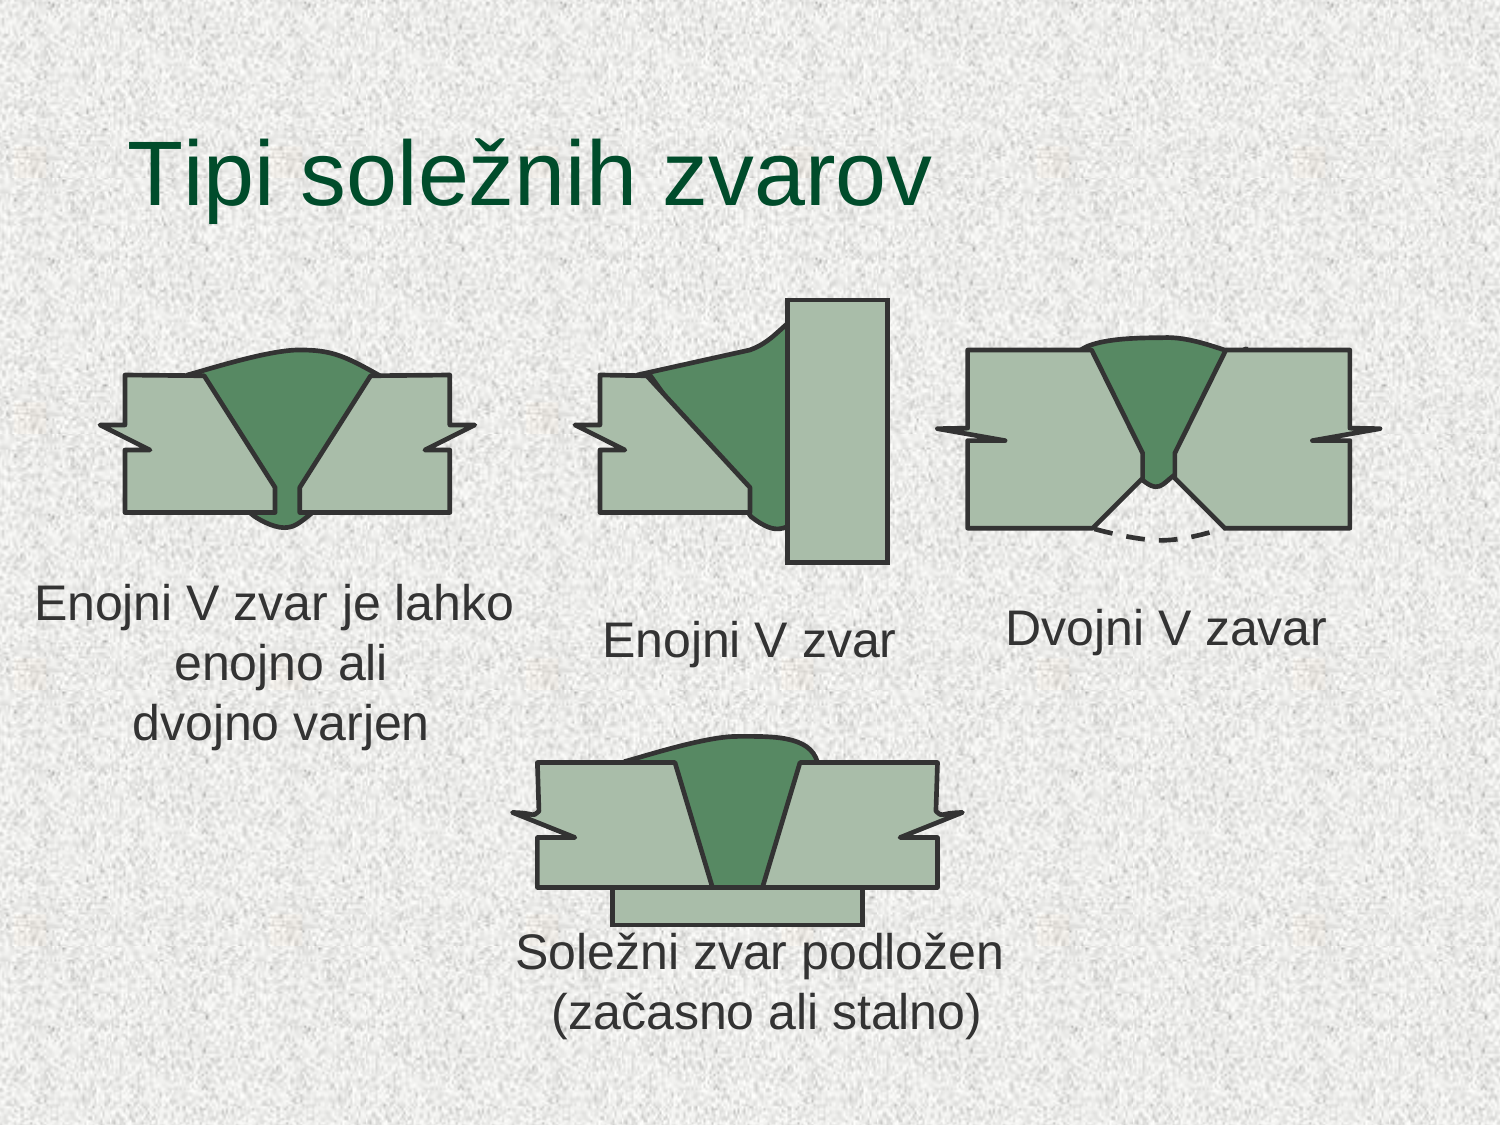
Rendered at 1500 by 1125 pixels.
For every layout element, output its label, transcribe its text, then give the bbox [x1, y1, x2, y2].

text_box Dvojni V zavar [990, 587, 1343, 663]
text_box [574, 299, 888, 563]
text_box [512, 736, 963, 912]
text_box Enojni V zvar je lahko enojno ali dvojno varjen [19, 562, 530, 758]
title Tipi soležnih zvarov [112, 74, 1388, 263]
text_box [937, 337, 1381, 529]
text_box Enojni V zvar [587, 599, 912, 676]
text_box Soležni zvar podložen (začasno ali stalno) [500, 912, 1020, 1048]
picture [0, 0, 1500, 1125]
text_box [99, 349, 475, 528]
